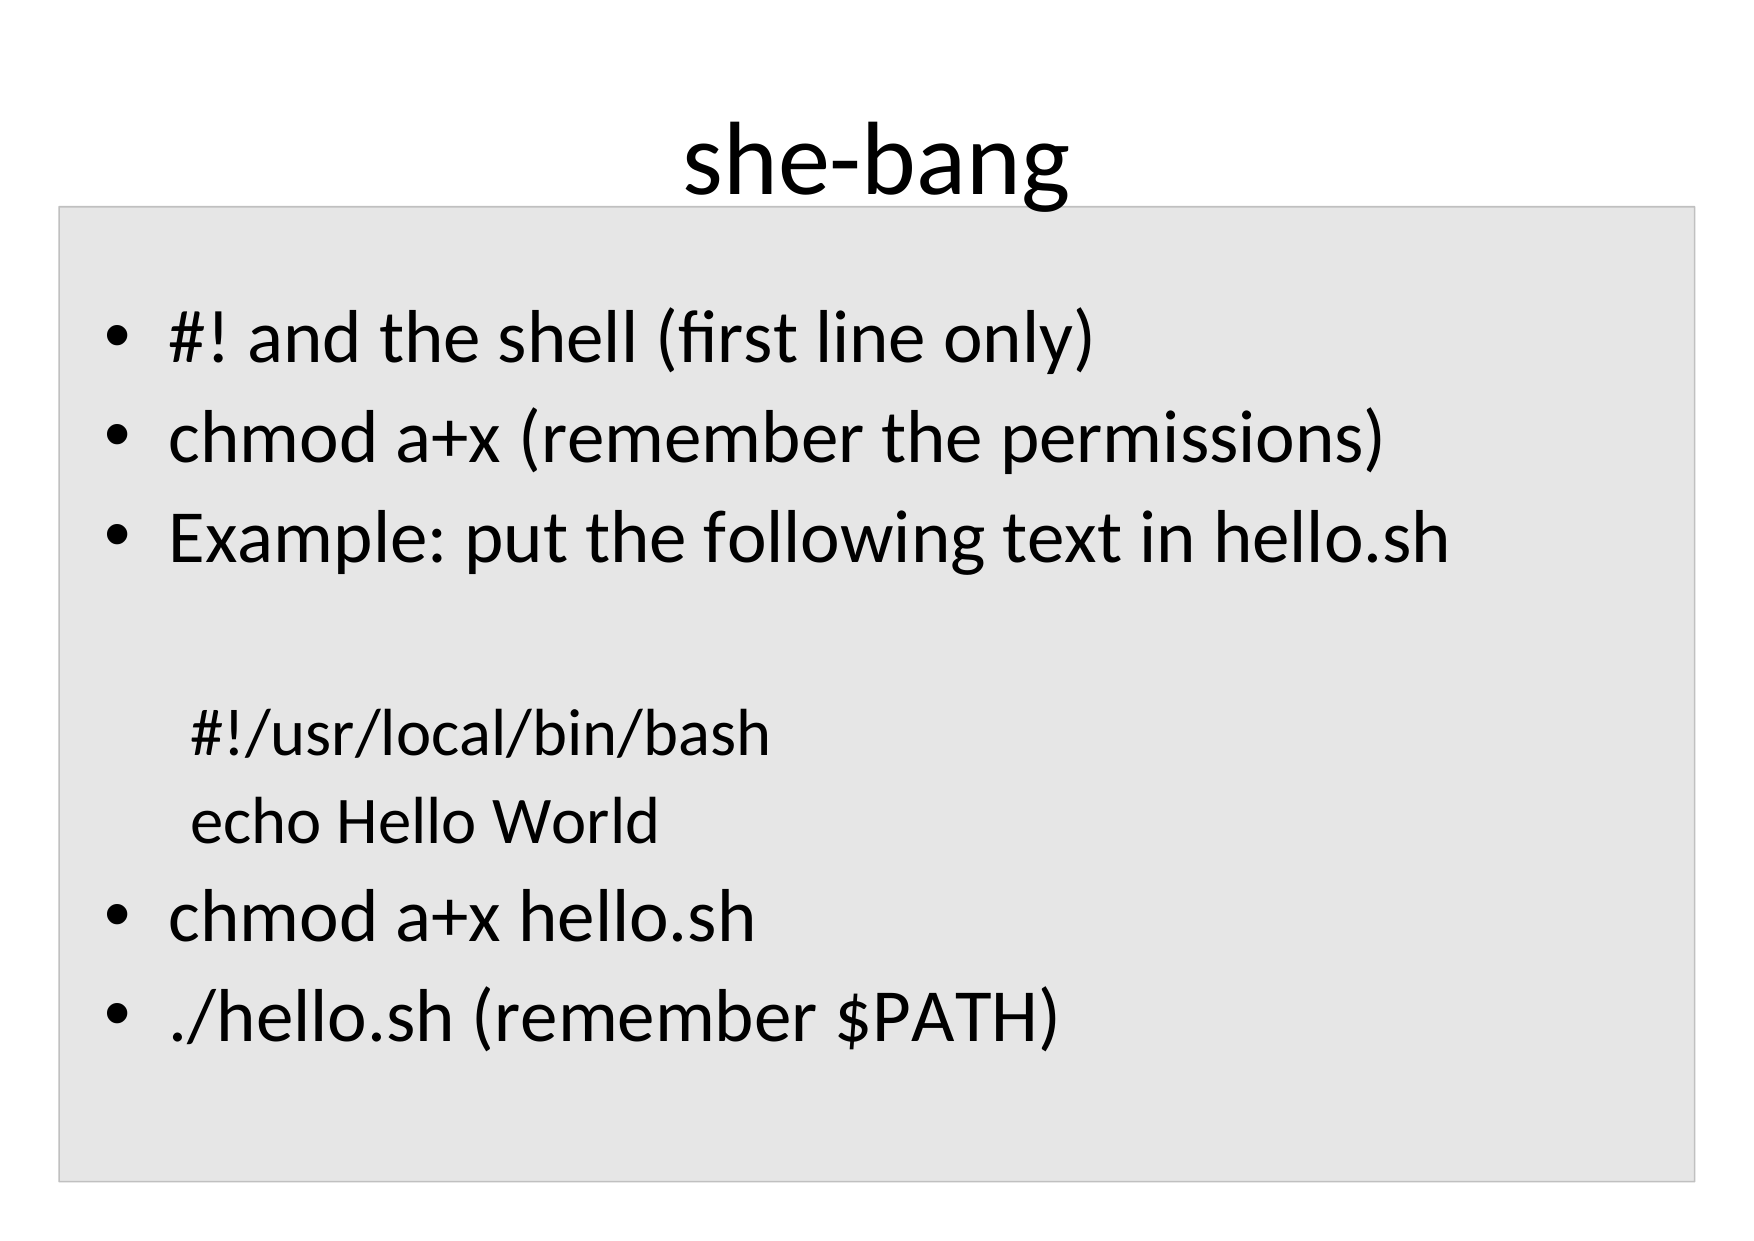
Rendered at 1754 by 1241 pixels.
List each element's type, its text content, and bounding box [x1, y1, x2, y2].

text_box [59, 206, 1695, 1182]
list #! and the shell (first line only) chmod a+x (remember the permissions) Example: put the following text in hello.sh #!/usr/local/bin/bash echo Hello World chmod a+x hello.sh ./hello.sh (remember $PATH) [87, 289, 1666, 1109]
title she-bang [87, 49, 1666, 257]
